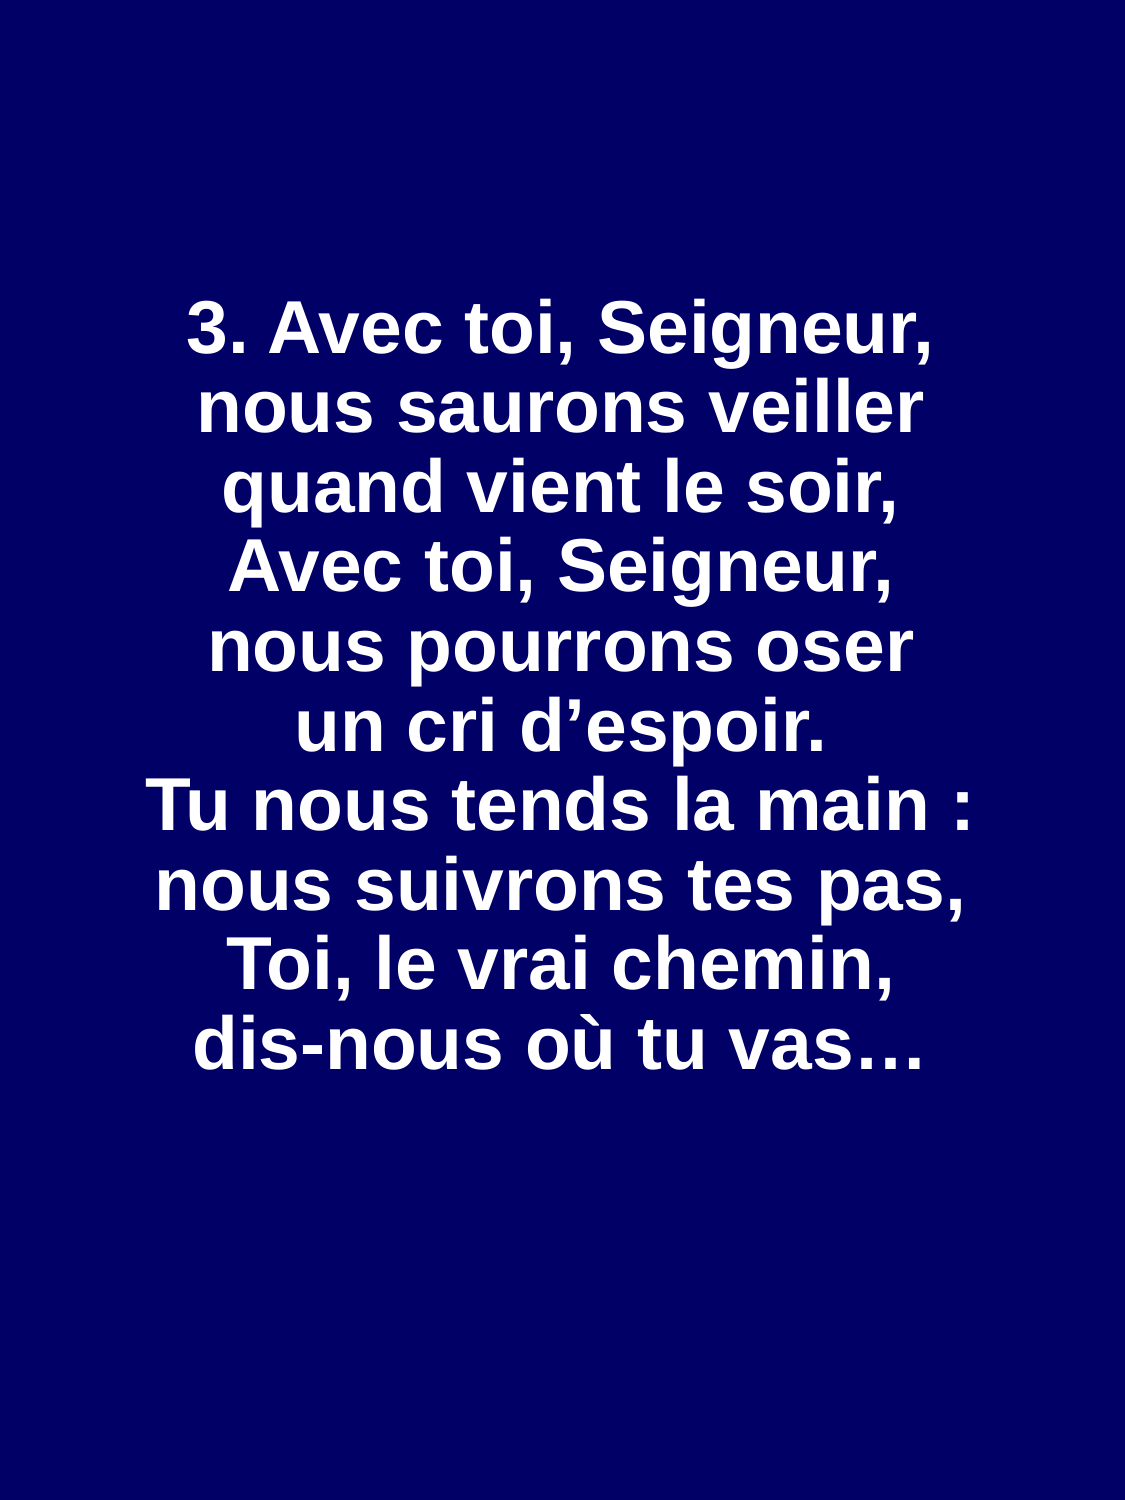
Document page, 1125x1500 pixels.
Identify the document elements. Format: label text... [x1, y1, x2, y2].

text_box 3. Avec toi, Seigneur, nous saurons veiller quand vient le soir, Avec toi, Seigneur, nous pourrons oser un cri dʼespoir. Tu nous tends la main : nous suivrons tes pas, Toi, le vrai chemin, dis-nous où tu vas… [11, 35, 1110, 1441]
